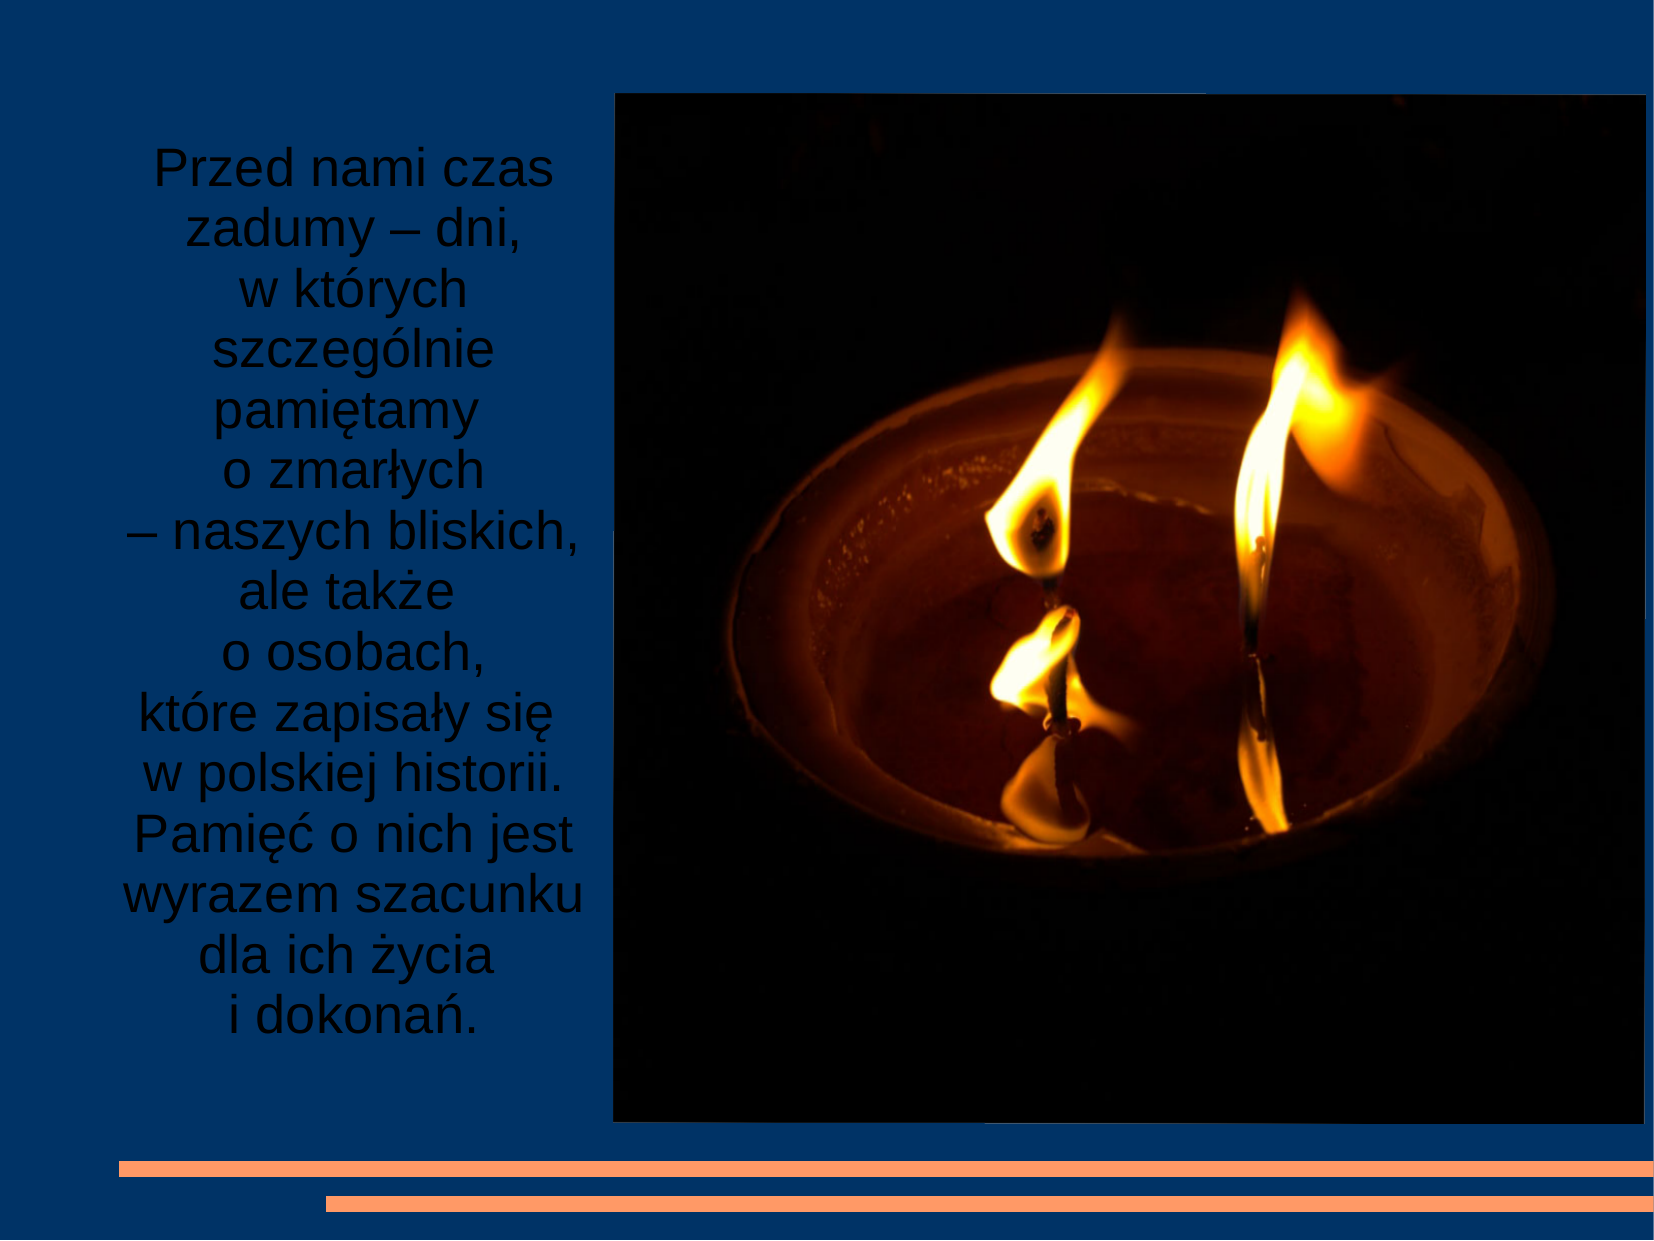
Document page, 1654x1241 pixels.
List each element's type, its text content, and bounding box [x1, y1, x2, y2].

picture [612, 92, 1646, 1124]
text_box Przed nami czas zadumy – dni, w których szczególnie pamiętamy o zmarłych – naszych bliskich, ale także o osobach, które zapisały się w polskiej historii. Pamięć o nich jest wyrazem szacunku dla ich życia i dokonań. [94, 129, 615, 1053]
